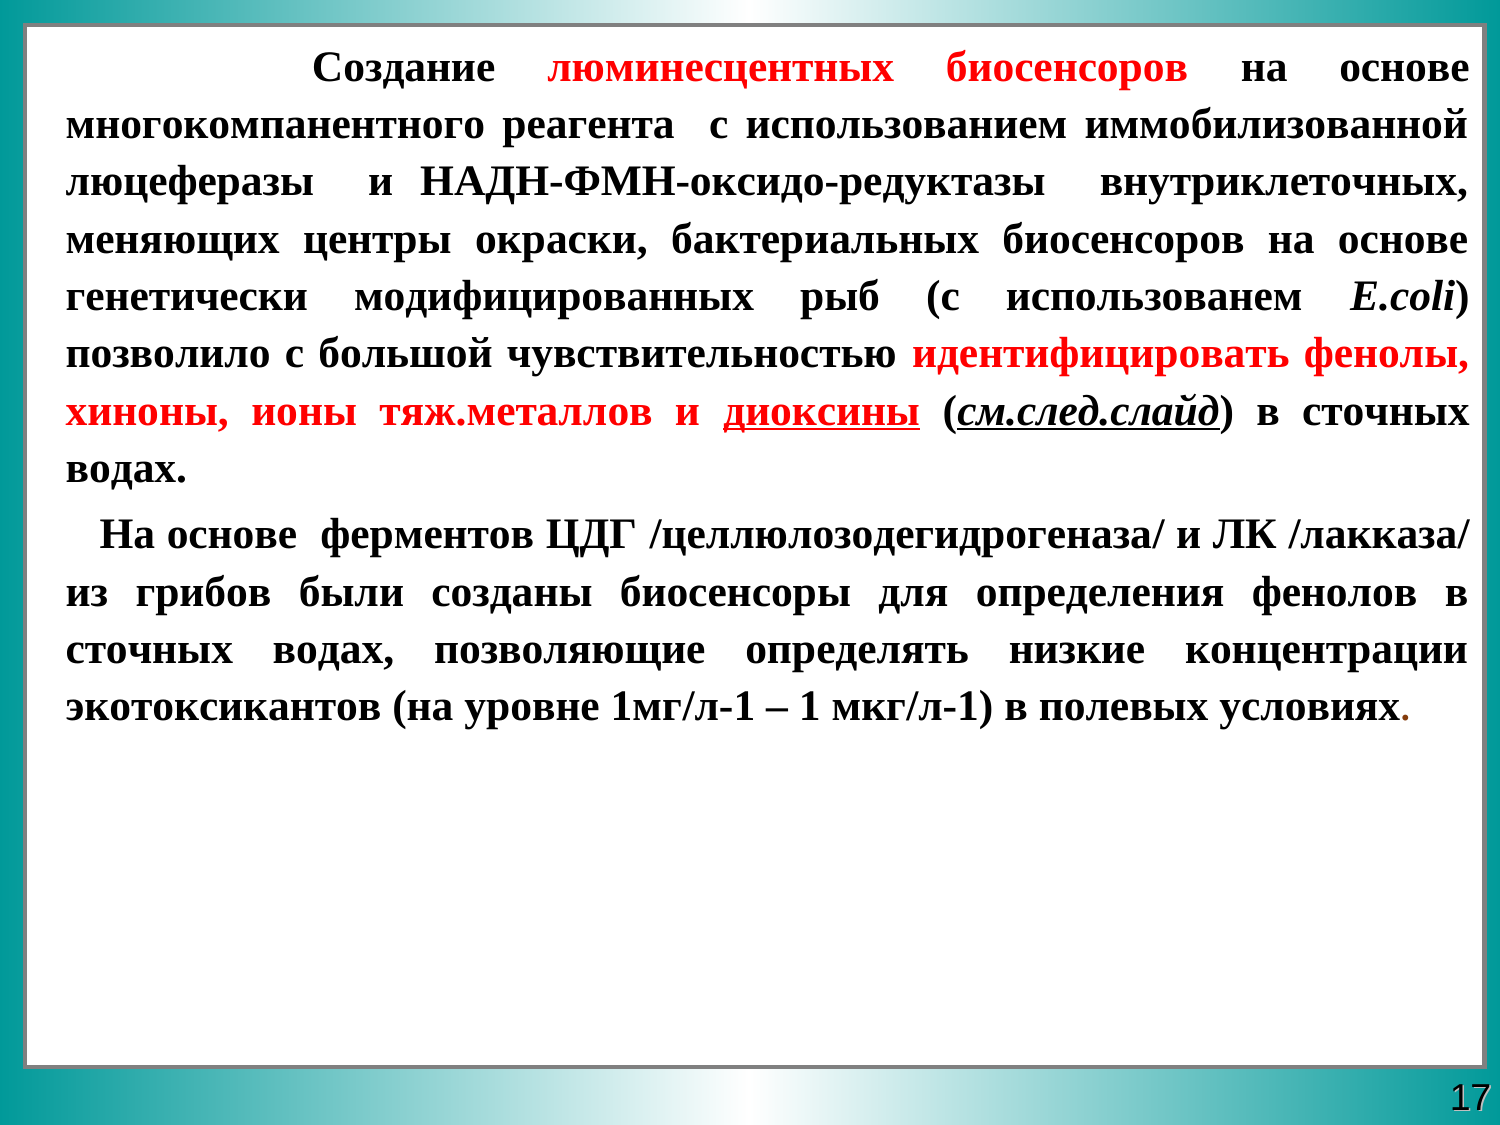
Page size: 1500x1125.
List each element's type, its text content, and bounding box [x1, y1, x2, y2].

list Создание люминесцентных биосенсоров на основе многокомпанентного реагента с использованием иммобилизованной люцеферазы и НАДН-ФМН-оксидо-редуктазы внутриклеточных, меняющих центры окраски, бактериальных биосенсоров на основе генетически модифицированных рыб (с использованем E.coli) позволило с большой чувствительностью идентифицировать фенолы, хиноны, ионы тяж.металлов и диоксины (см.след.слайд) в сточных водах. На основе ферментов ЦДГ /целлюлозодегидрогеназа/ и ЛК /лакказа/ из грибов были созданы биосенсоры для определения фенолов в сточных водах, позволяющие определять низкие концентрации экотоксикантов (на уровне 1мг/л-1 – 1 мкг/л-1) в полевых условиях. [24, 24, 1485, 1068]
